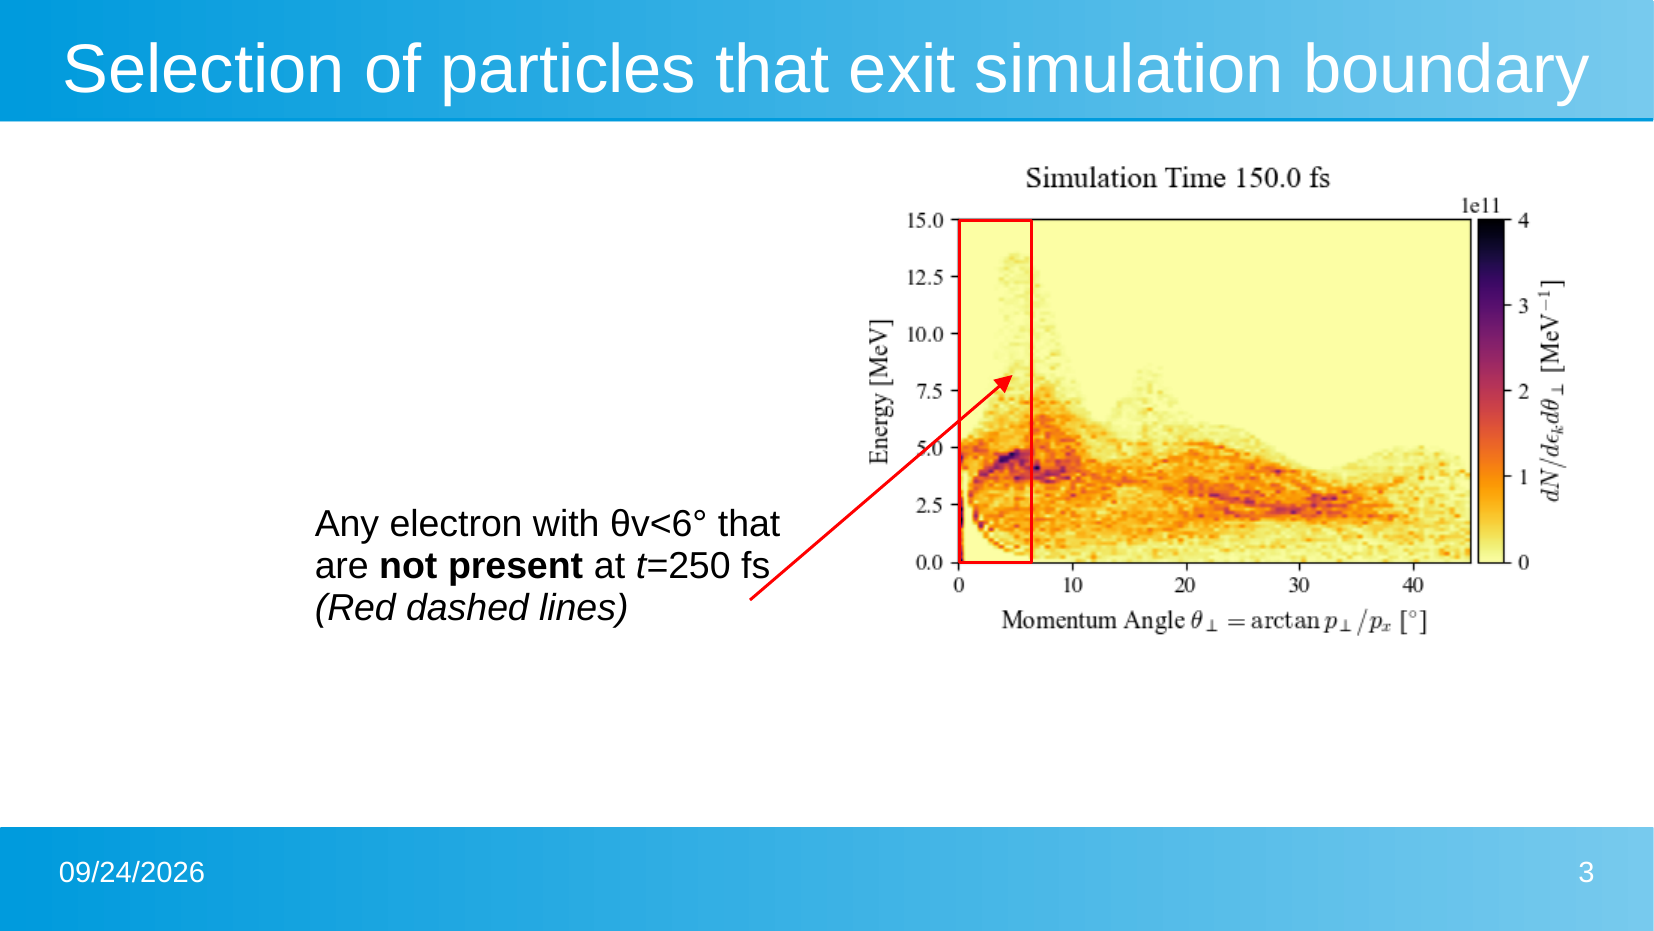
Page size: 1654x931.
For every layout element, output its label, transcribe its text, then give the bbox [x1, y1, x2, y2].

title Selection of particles that exit simulation boundary [59, 29, 1595, 108]
picture [862, 156, 1592, 676]
picture [961, 222, 1030, 561]
text_box Any electron with θv<6° that are not present at t=250 fs (Red dashed lines) [300, 494, 826, 638]
